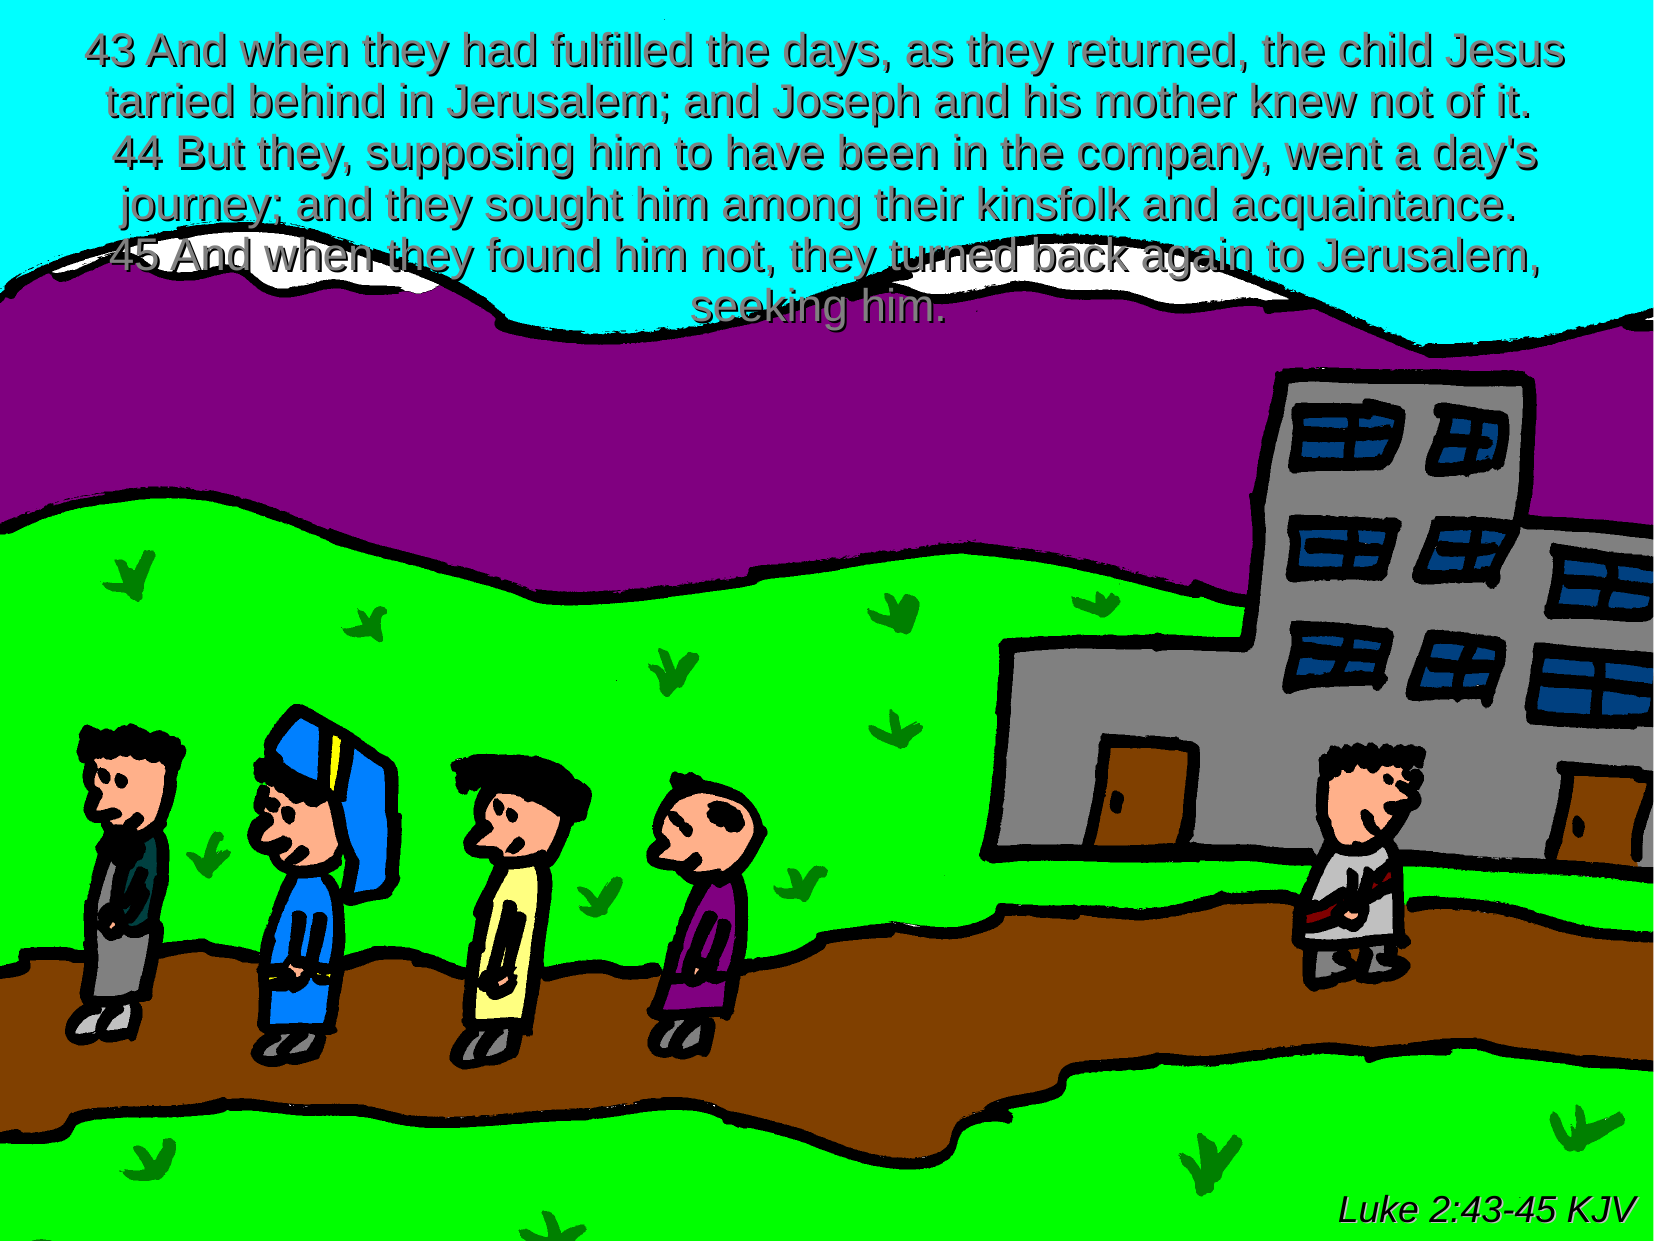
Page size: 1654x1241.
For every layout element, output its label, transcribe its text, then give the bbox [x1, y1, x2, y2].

text_box Luke 2:43-45 KJV [1312, 1180, 1651, 1238]
picture [0, 0, 1654, 1241]
text_box 43 And when they had fulfilled the days, as they returned, the child Jesus tarried behind in Jerusalem; and Joseph and his mother knew not of it. 44 But they, supposing him to have been in the company, went a day's journey; and they sought him among their kinsfolk and acquaintance. 45 And when they found him not, they turned back again to Jerusalem, seeking him. [37, 16, 1613, 338]
